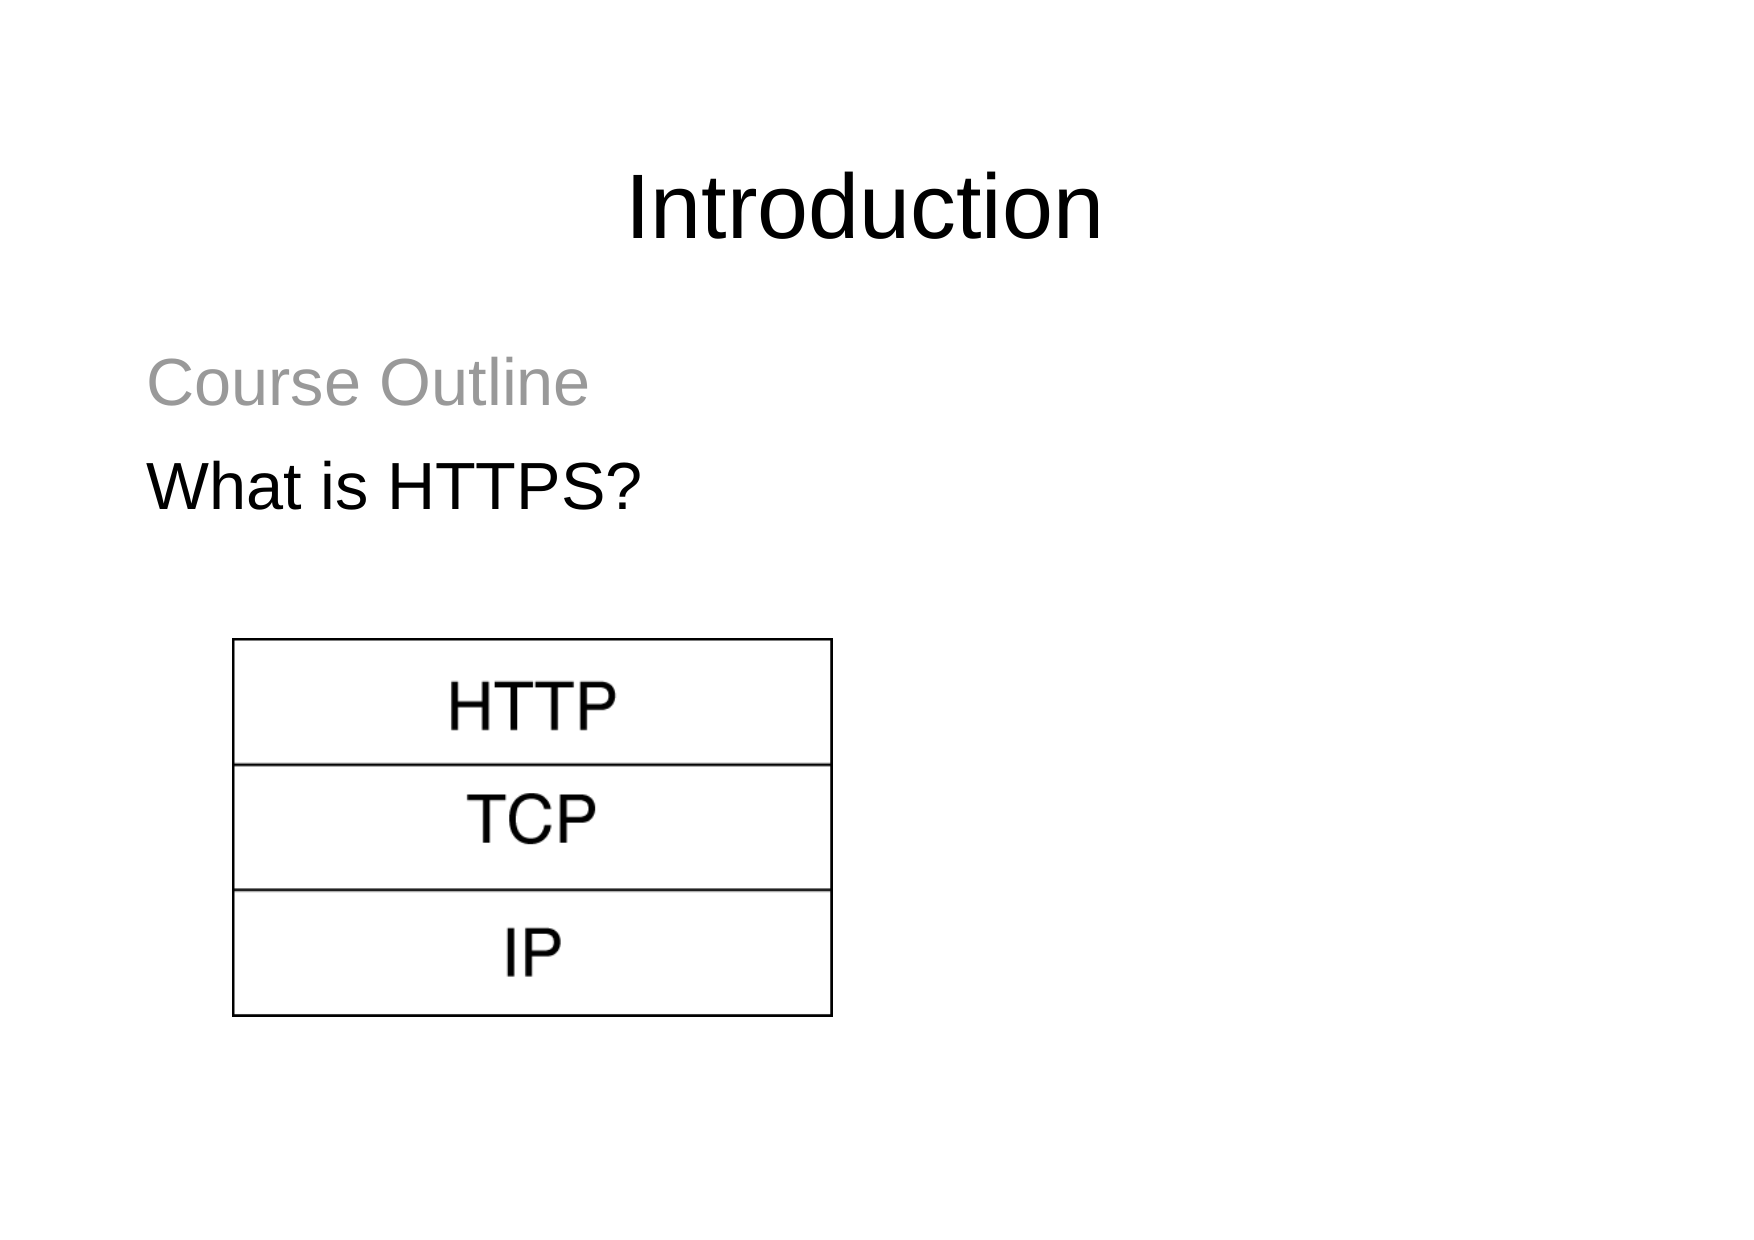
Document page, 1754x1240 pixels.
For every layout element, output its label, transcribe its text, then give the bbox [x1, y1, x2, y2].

picture [232, 638, 833, 1017]
title Introduction [128, 102, 1627, 310]
list Course Outline What is HTTPS? [128, 344, 1627, 1126]
